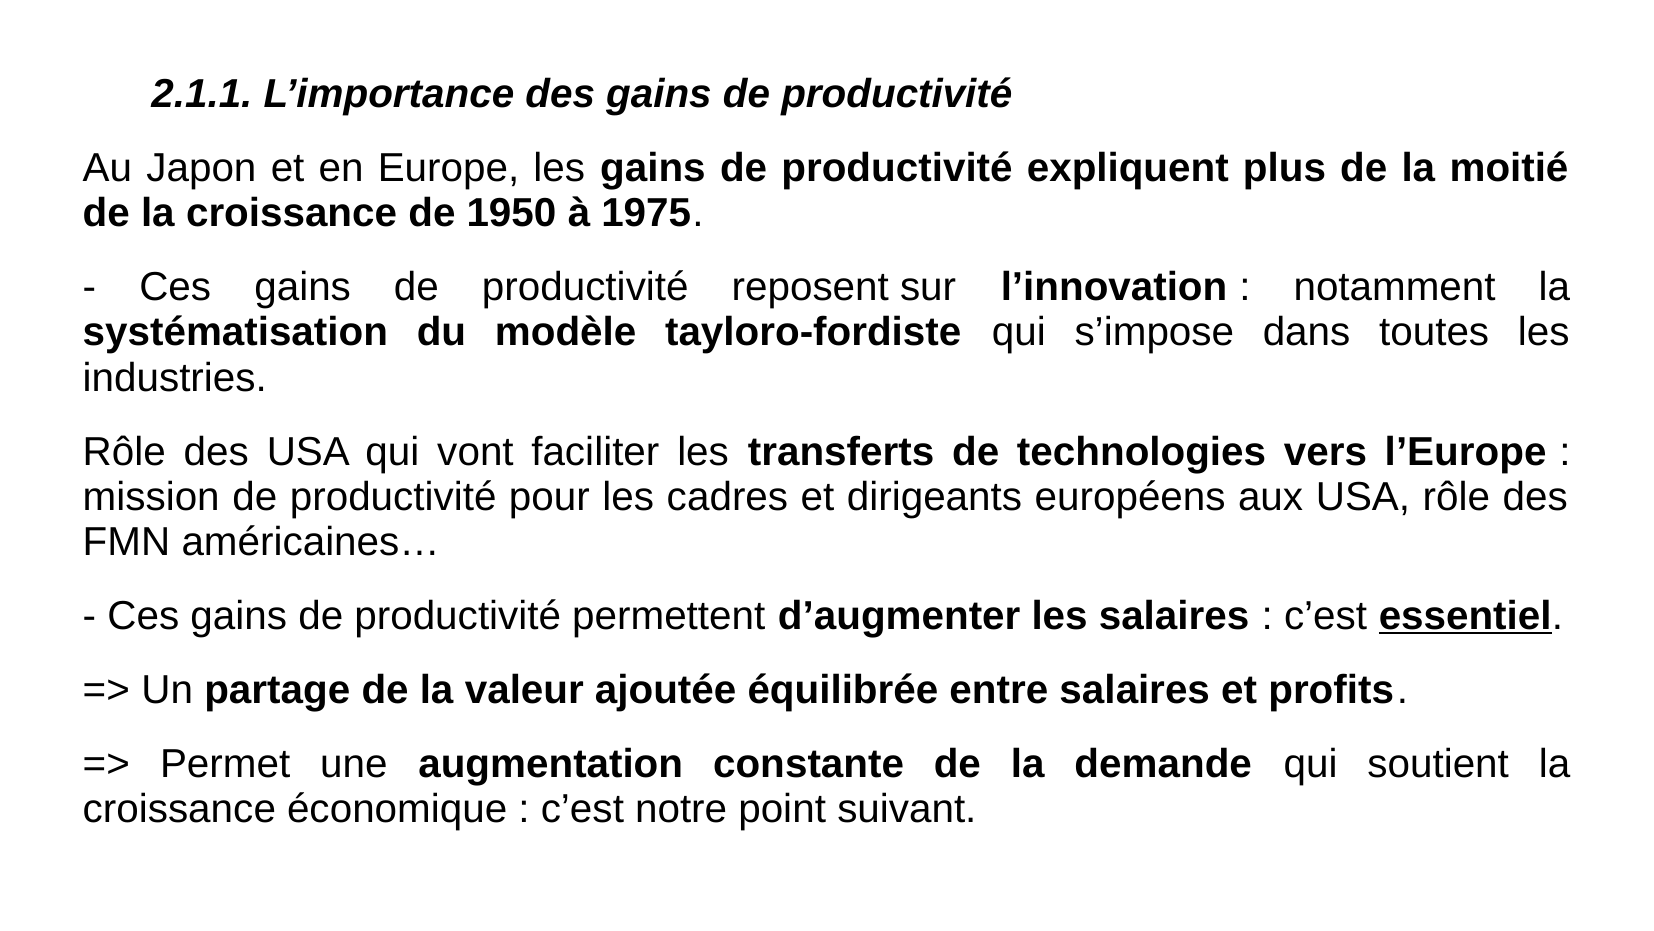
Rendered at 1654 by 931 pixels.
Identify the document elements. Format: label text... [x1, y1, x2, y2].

list 2.1.1. L’importance des gains de productivité Au Japon et en Europe, les gains de productivité expliquent plus de la moitié de la croissance de 1950 à 1975. - Ces gains de productivité reposent sur l’innovation : notamment la systématisation du modèle tayloro-fordiste qui s’impose dans toutes les industries. Rôle des USA qui vont faciliter les transferts de technologies vers l’Europe : mission de productivité pour les cadres et dirigeants européens aux USA, rôle des FMN américaines… - Ces gains de productivité permettent d’augmenter les salaires : c’est essentiel. => Un partage de la valeur ajoutée équilibrée entre salaires et profits. => Permet une augmentation constante de la demande qui soutient la croissance économique : c’est notre point suivant. [82, 70, 1571, 863]
